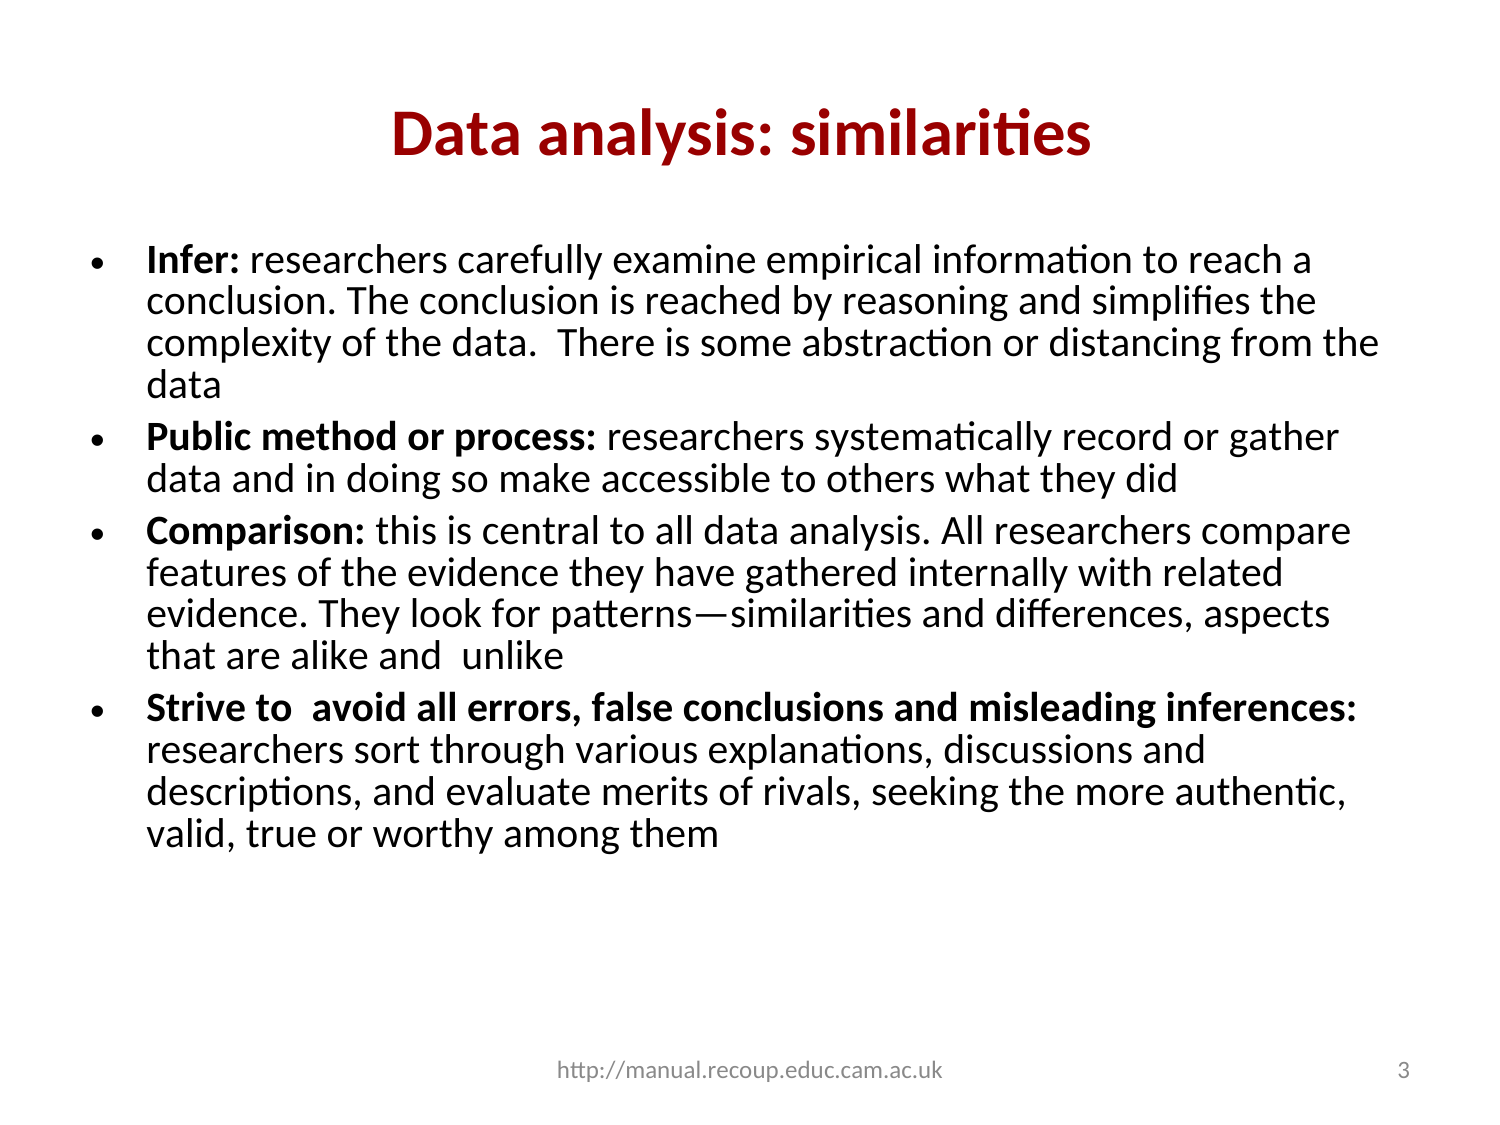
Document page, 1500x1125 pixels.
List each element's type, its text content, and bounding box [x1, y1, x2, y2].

list Infer: researchers carefully examine empirical information to reach a conclusion. The conclusion is reached by reasoning and simplifies the complexity of the data. There is some abstraction or distancing from the data Public method or process: researchers systematically record or gather data and in doing so make accessible to others what they did Comparison: this is central to all data analysis. All researchers compare features of the evidence they have gathered internally with related evidence. They look for patterns—similarities and differences, aspects that are alike and unlike Strive to avoid all errors, false conclusions and misleading inferences: researchers sort through various explanations, discussions and descriptions, and evaluate merits of rivals, seeking the more authentic, valid, true or worthy among them [75, 234, 1426, 1032]
title Data analysis: similarities [75, 45, 1426, 233]
